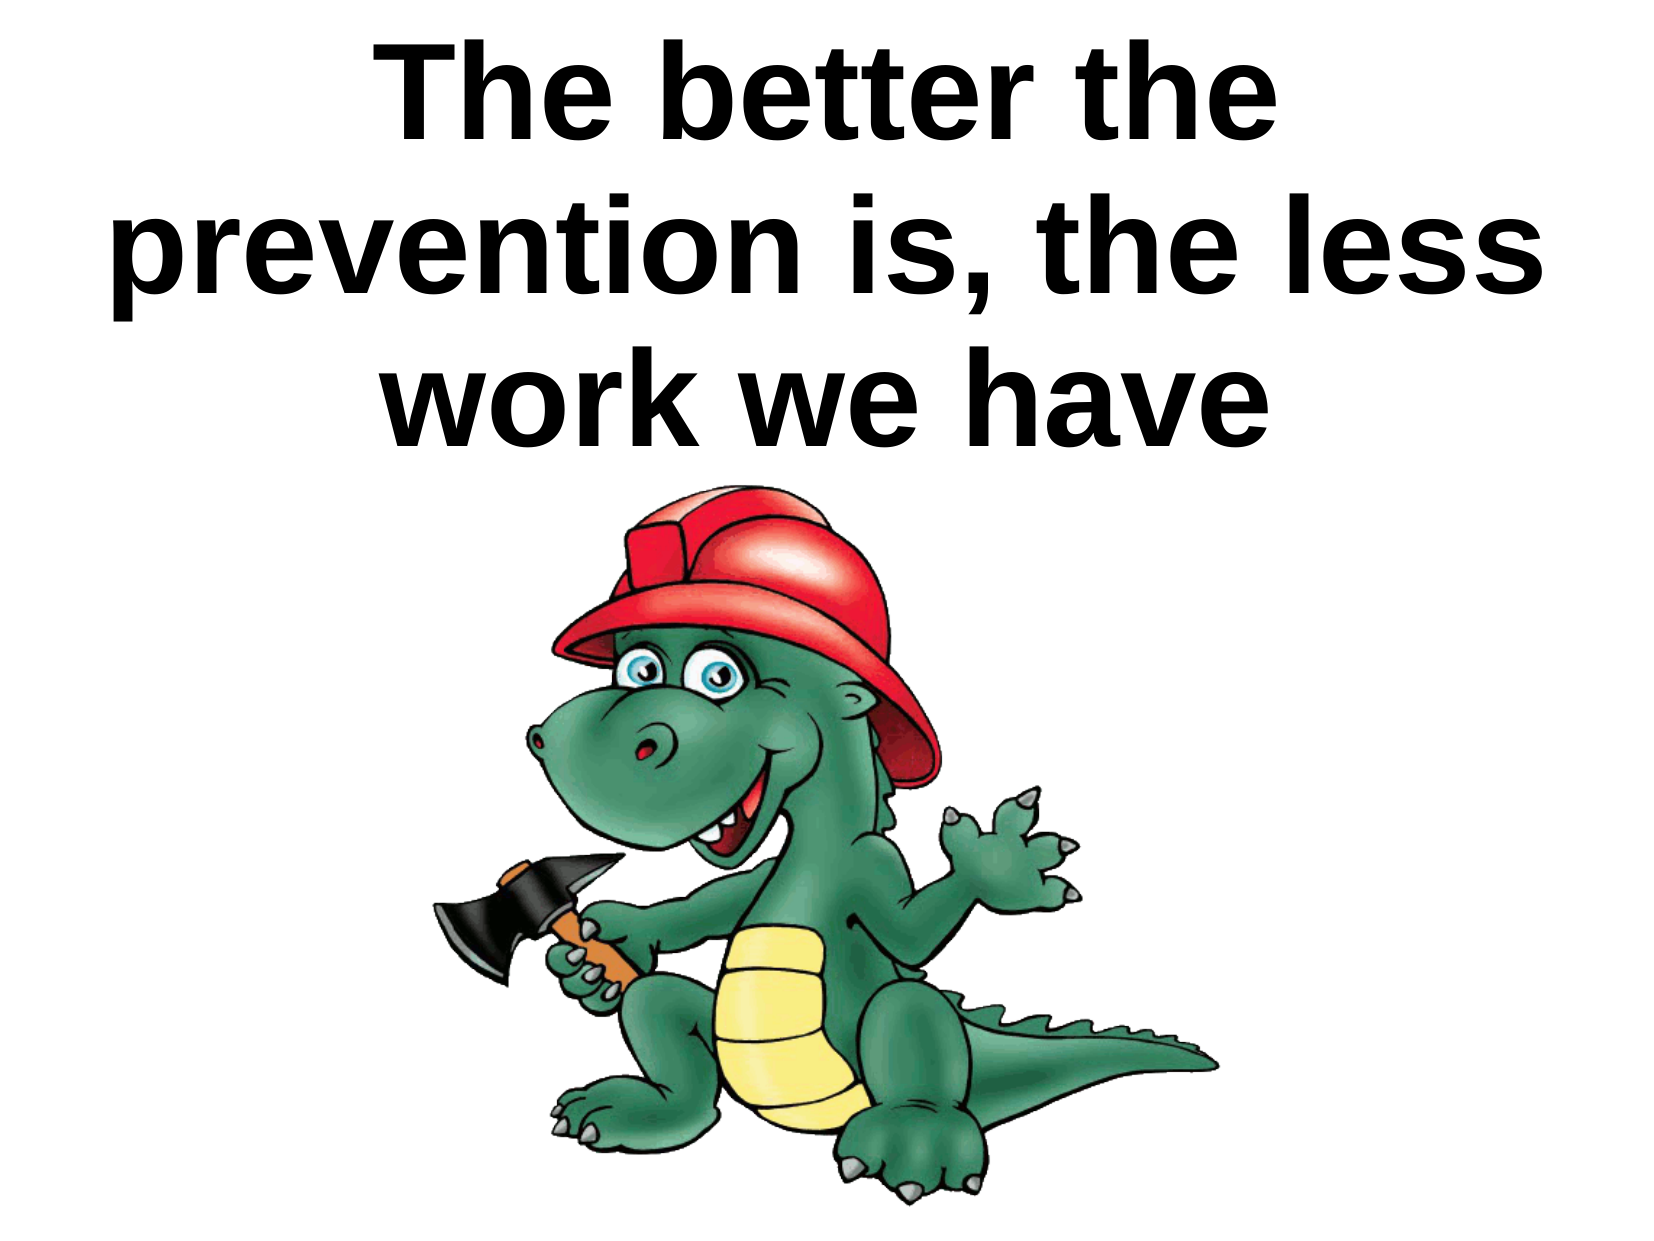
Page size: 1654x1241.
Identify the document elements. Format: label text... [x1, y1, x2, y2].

title The better the prevention is, the less work we have [82, 14, 1571, 631]
picture [425, 478, 1228, 1213]
